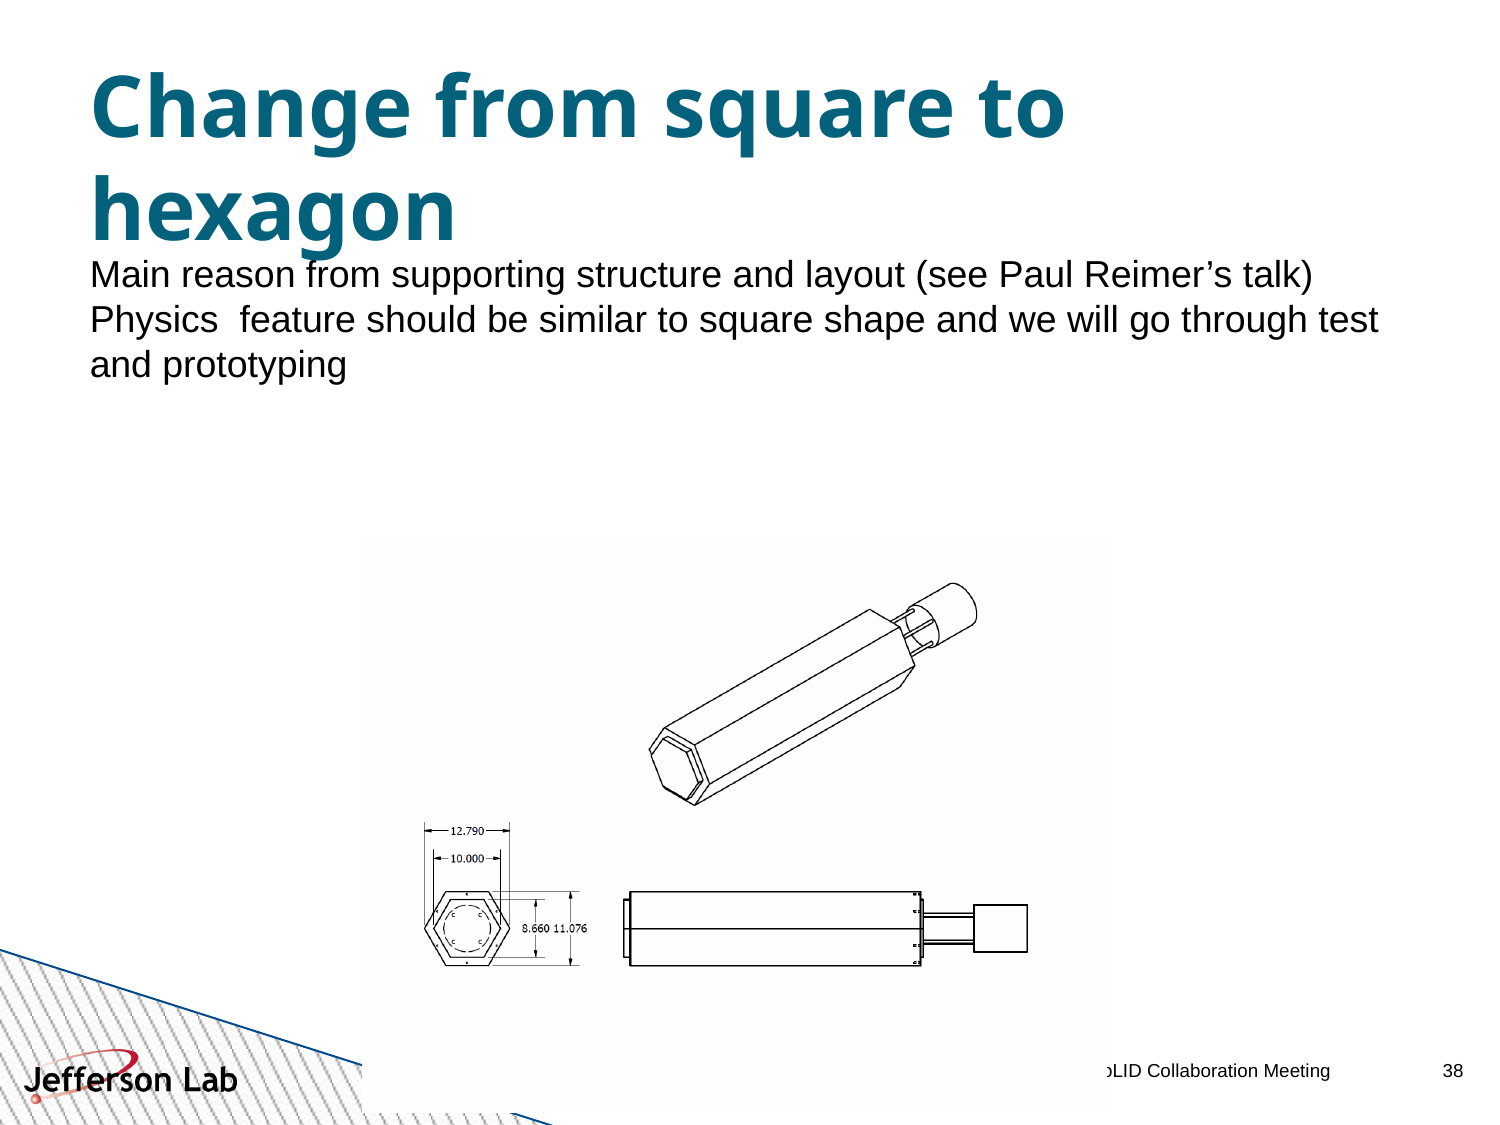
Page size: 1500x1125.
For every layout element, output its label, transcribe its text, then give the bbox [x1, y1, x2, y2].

text_box Main reason from supporting structure and layout (see Paul Reimer’s talk) Physics feature should be similar to square shape and we will go through test and prototyping [75, 243, 1425, 986]
text_box <number> [1418, 1051, 1479, 1111]
picture [0, 537, 1107, 1125]
text_box Change from square to hexagon [75, 45, 1425, 233]
text_box SoLID Collaboration Meeting [1107, 1051, 1419, 1112]
